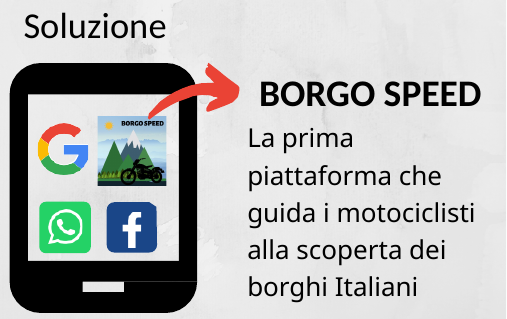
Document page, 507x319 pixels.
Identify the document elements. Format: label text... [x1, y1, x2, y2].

text_box [9, 62, 240, 313]
text_box BORGO SPEED La prima piattaforma che guida i motociclisti alla scoperta dei borghi Italiani [245, 55, 498, 302]
title Soluzione [0, 0, 188, 56]
picture [0, 0, 507, 319]
